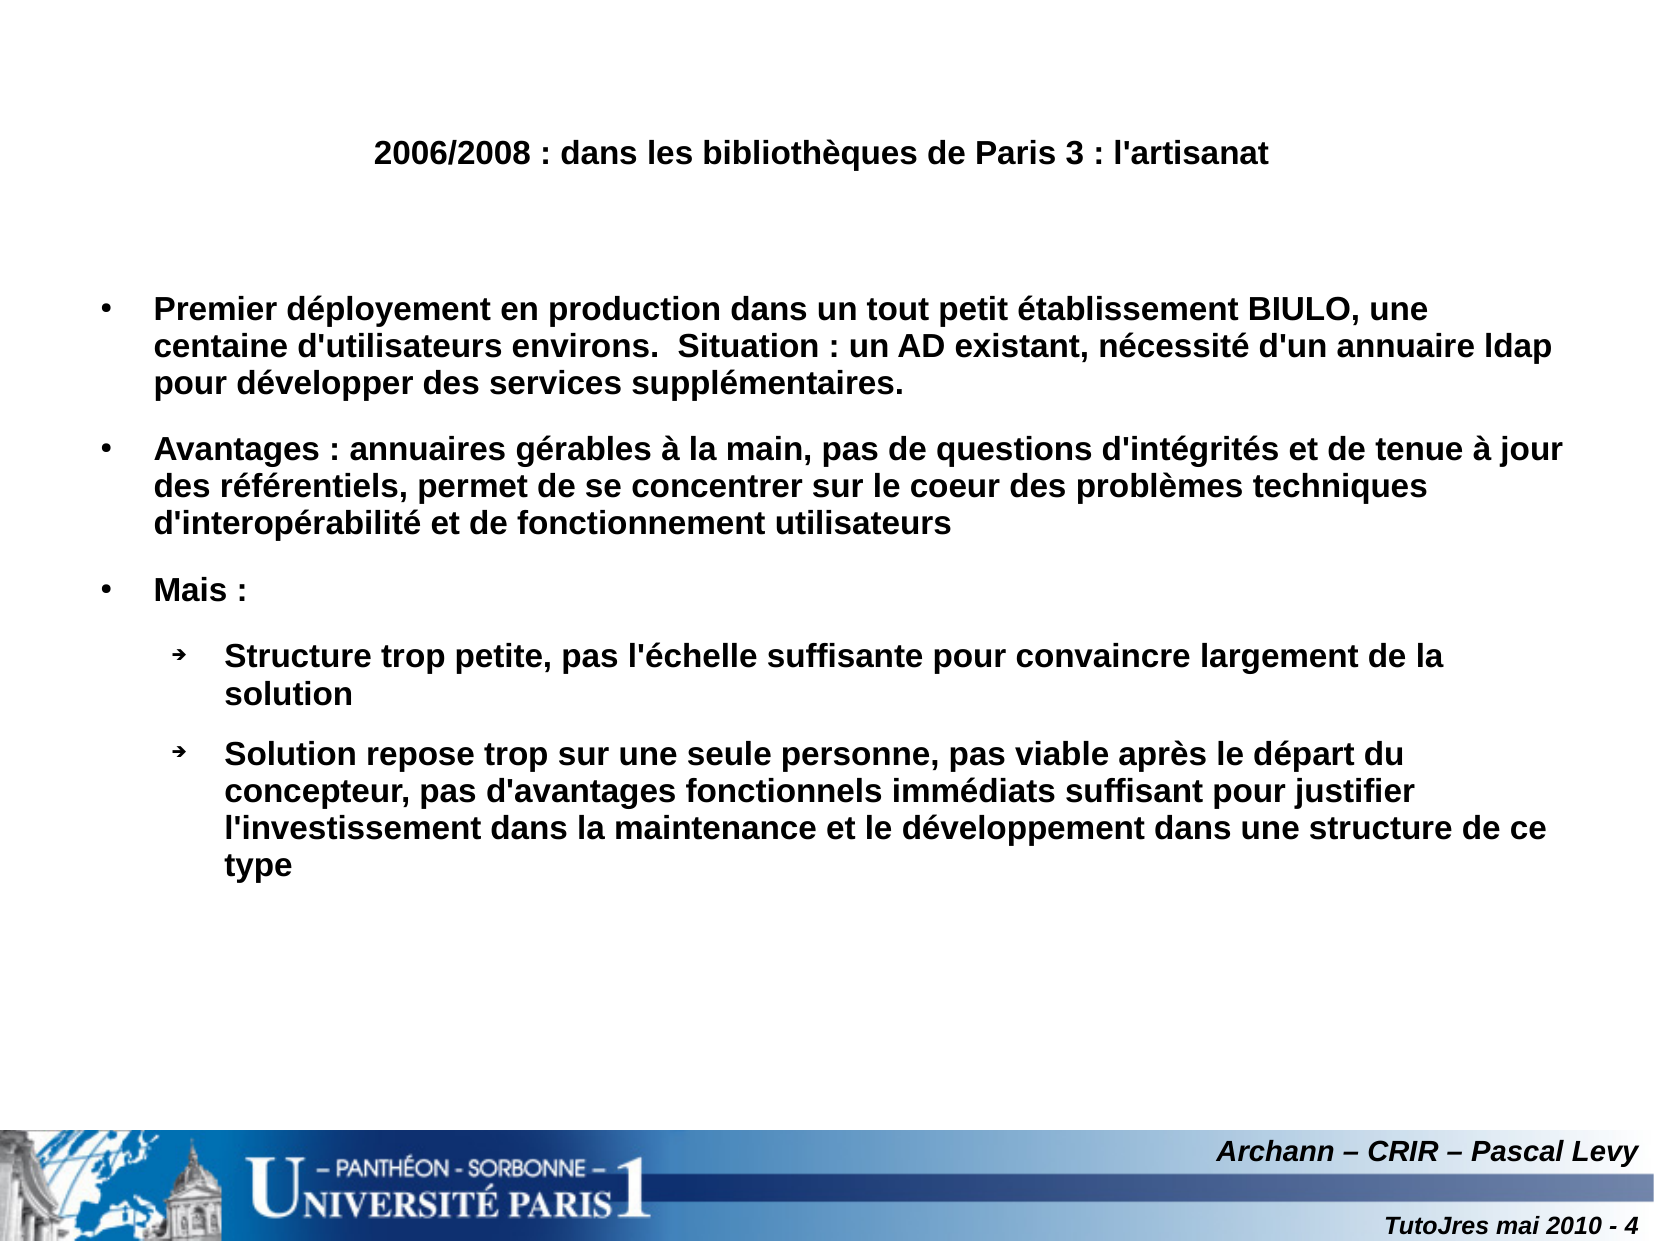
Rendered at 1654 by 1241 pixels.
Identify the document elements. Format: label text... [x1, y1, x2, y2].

title 2006/2008 : dans les bibliothèques de Paris 3 : l'artisanat [82, 56, 1571, 250]
picture [0, 1130, 1654, 1241]
list Premier déployement en production dans un tout petit établissement BIULO, une centaine d'utilisateurs environs. Situation : un AD existant, nécessité d'un annuaire ldap pour développer des services supplémentaires. Avantages : annuaires gérables à la main, pas de questions d'intégrités et de tenue à jour des référentiels, permet de se concentrer sur le coeur des problèmes techniques d'interopérabilité et de fonctionnement utilisateurs Mais : Structure trop petite, pas l'échelle suffisante pour convaincre largement de la solution Solution repose trop sur une seule personne, pas viable après le départ du concepteur, pas d'avantages fonctionnels immédiats suffisant pour justifier l'investissement dans la maintenance et le développement dans une structure de ce type [82, 290, 1571, 1109]
